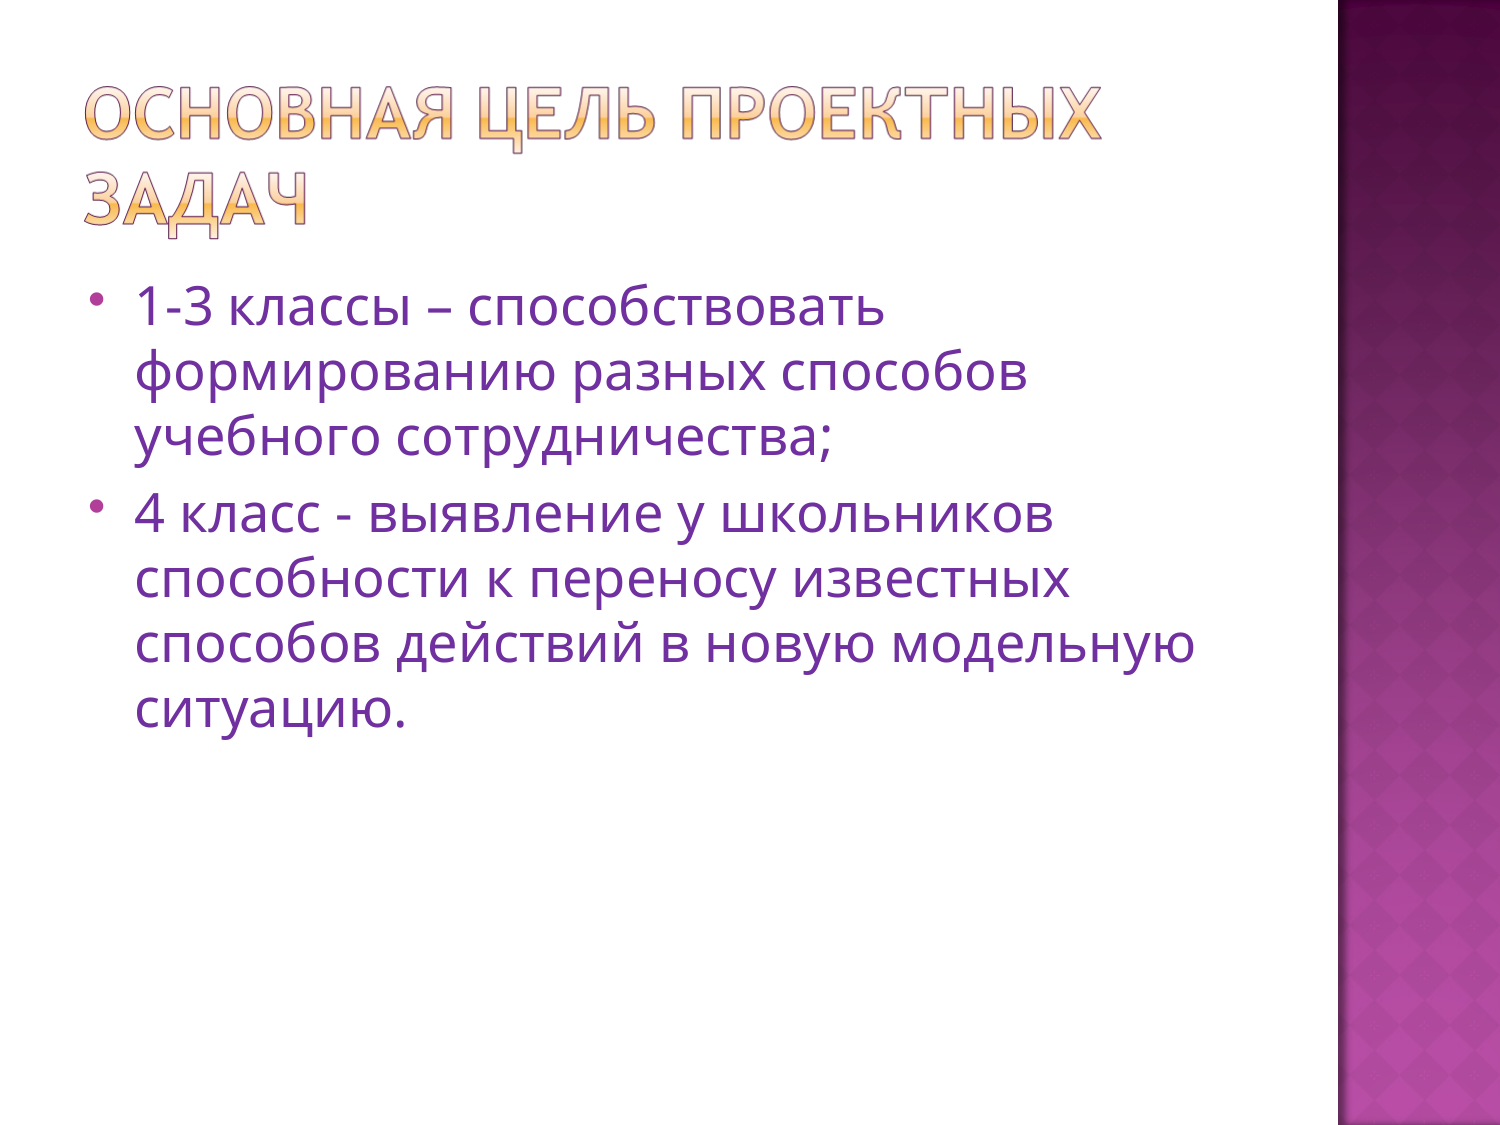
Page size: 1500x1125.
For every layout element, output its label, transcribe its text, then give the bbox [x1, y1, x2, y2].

text_box 1-3 классы – способствовать формированию разных способов учебного сотрудничества; 4 класс - выявление у школьников способности к переносу известных способов действий в новую модельную ситуацию. [75, 263, 1263, 1060]
picture [1337, 0, 1500, 1125]
picture [40, 47, 1265, 241]
